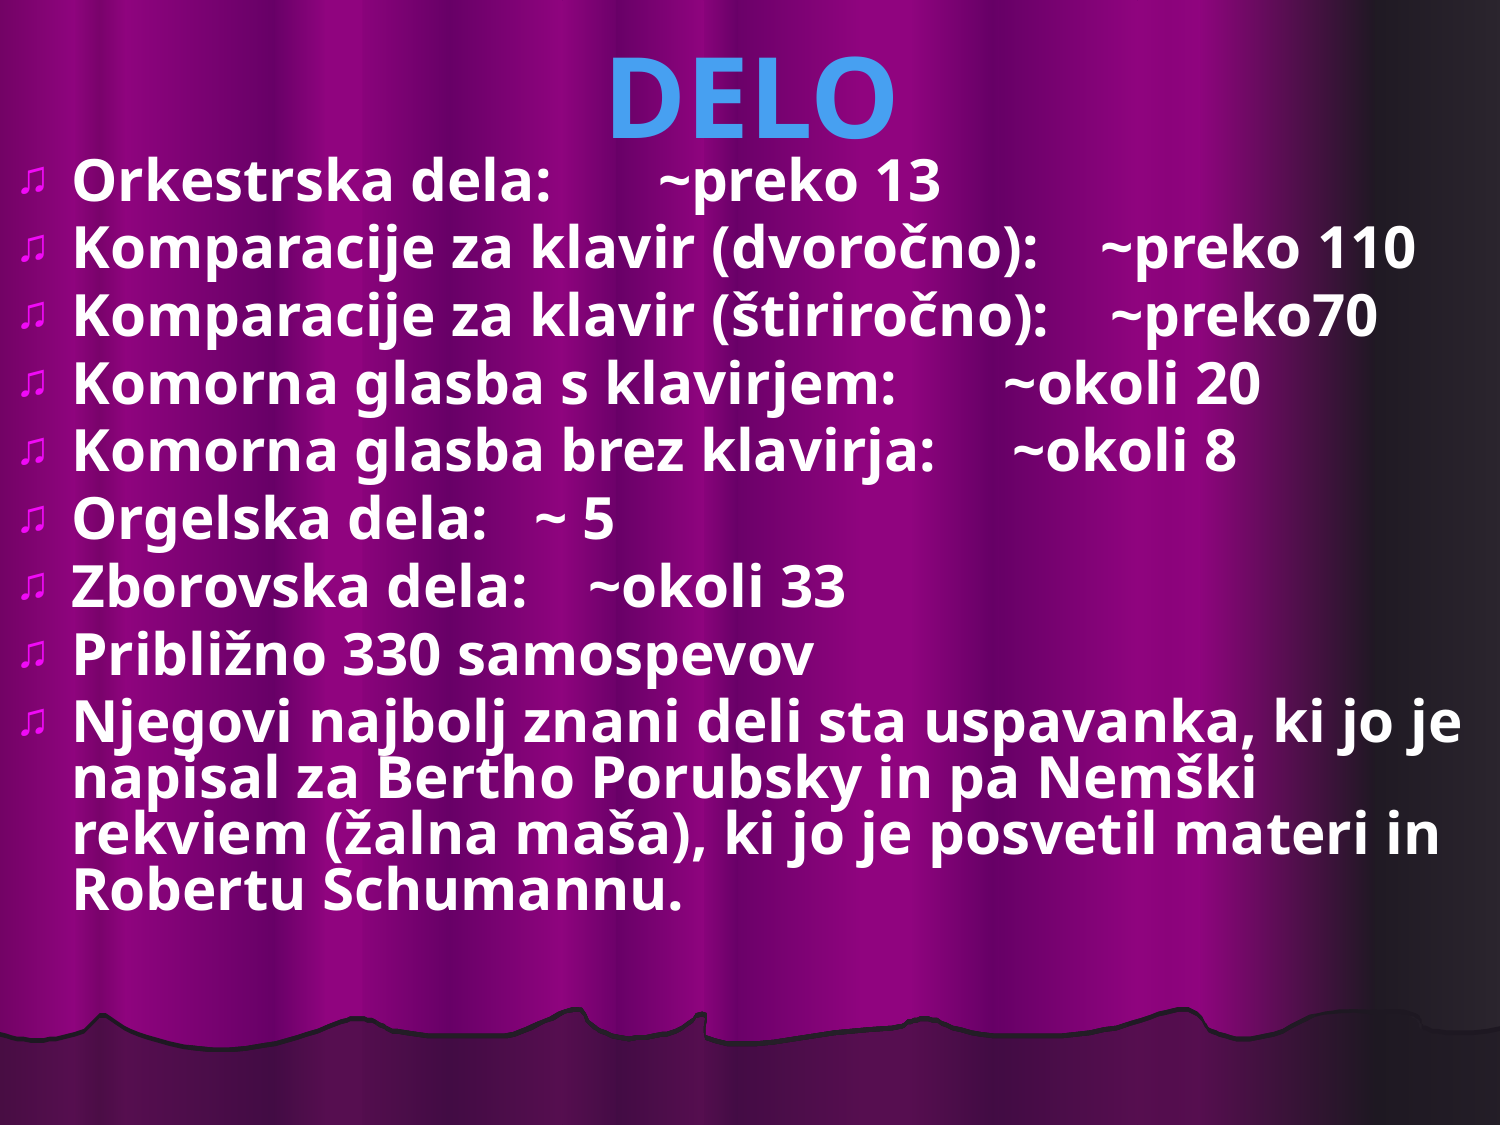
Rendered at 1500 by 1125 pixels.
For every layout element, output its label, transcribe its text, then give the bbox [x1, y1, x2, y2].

list Orkestrska dela: ~preko 13 Komparacije za klavir (dvoročno): ~preko 110 Komparacije za klavir (štiriročno): ~preko70 Komorna glasba s klavirjem: ~okoli 20 Komorna glasba brez klavirja: ~okoli 8 Orgelska dela: ~ 5 Zborovska dela: ~okoli 33 Približno 330 samospevov Njegovi najbolj znani deli sta uspavanka, ki jo je napisal za Bertho Porubsky in pa Nemški rekviem (žalna maša), ki jo je posvetil materi in Robertu Schumannu. [0, 148, 1500, 1125]
title DELO [76, 0, 1427, 148]
